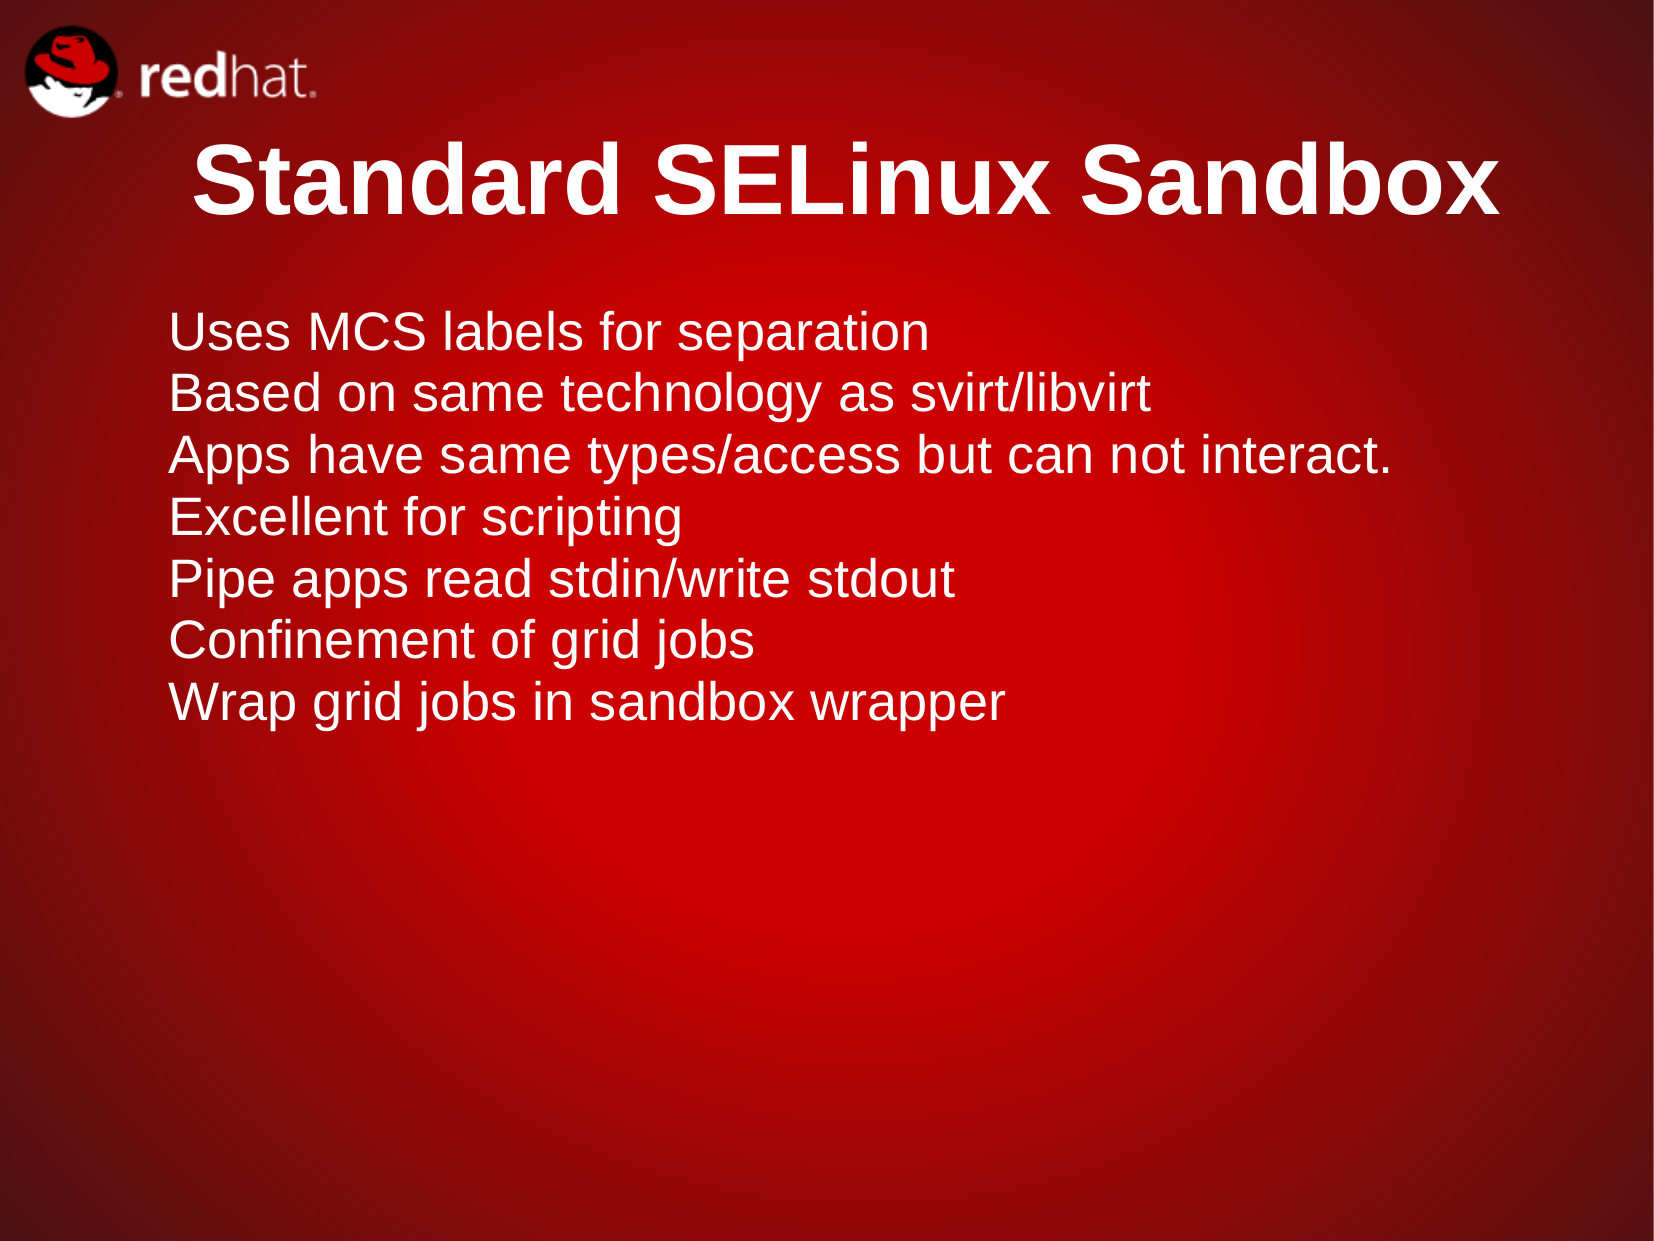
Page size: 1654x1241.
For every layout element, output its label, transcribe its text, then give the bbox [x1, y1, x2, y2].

title Standard SELinux Sandbox [112, 74, 1525, 283]
list Uses MCS labels for separation Based on same technology as svirt/libvirt Apps have same types/access but can not interact. Excellent for scripting Pipe apps read stdin/write stdout Confinement of grid jobs Wrap grid jobs in sandbox wrapper [112, 299, 1525, 1105]
picture [0, 0, 1654, 1241]
